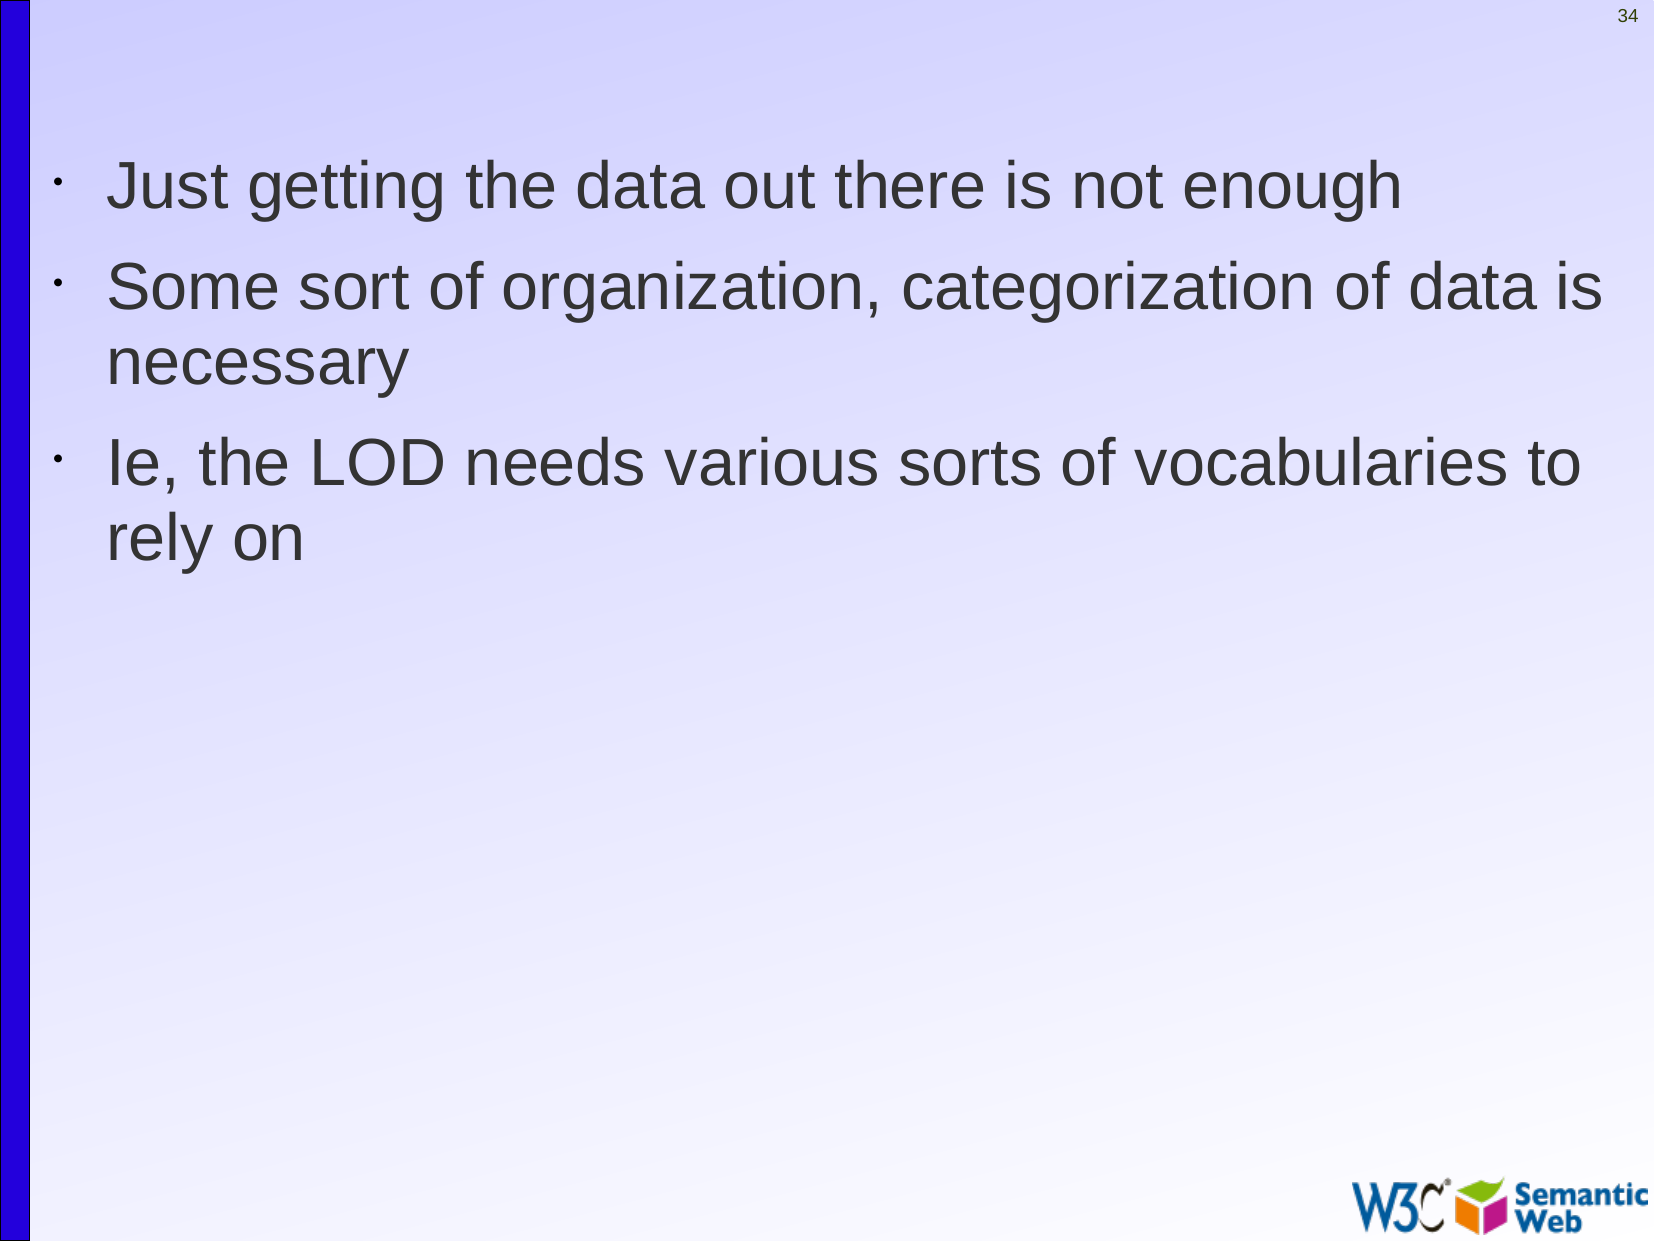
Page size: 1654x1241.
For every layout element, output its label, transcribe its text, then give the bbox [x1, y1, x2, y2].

list Just getting the data out there is not enough Some sort of organization, categorization of data is necessary Ie, the LOD needs various sorts of vocabularies to rely on [35, 147, 1618, 1119]
picture [1352, 1175, 1648, 1235]
